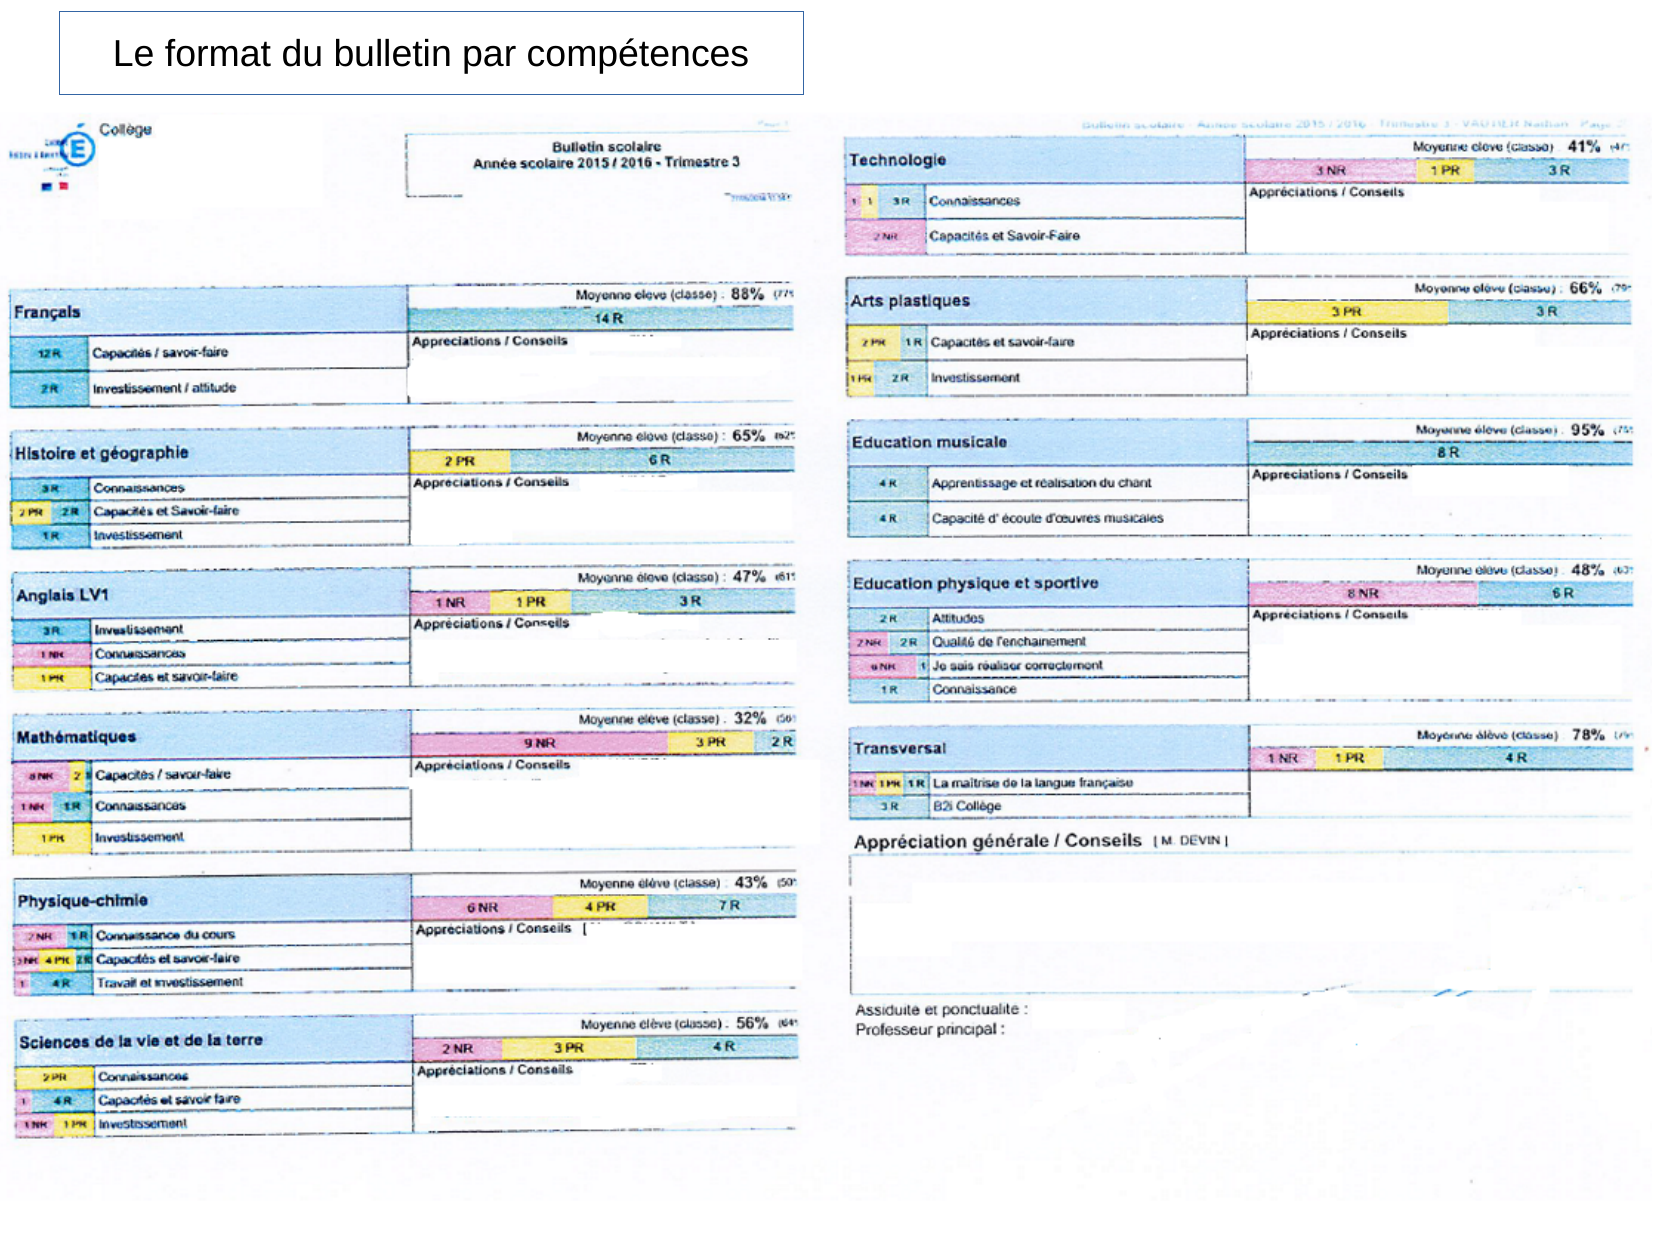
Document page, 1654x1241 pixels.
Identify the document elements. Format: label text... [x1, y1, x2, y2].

text_box Le format du bulletin par compétences [59, 11, 804, 95]
picture [0, 85, 1652, 1229]
